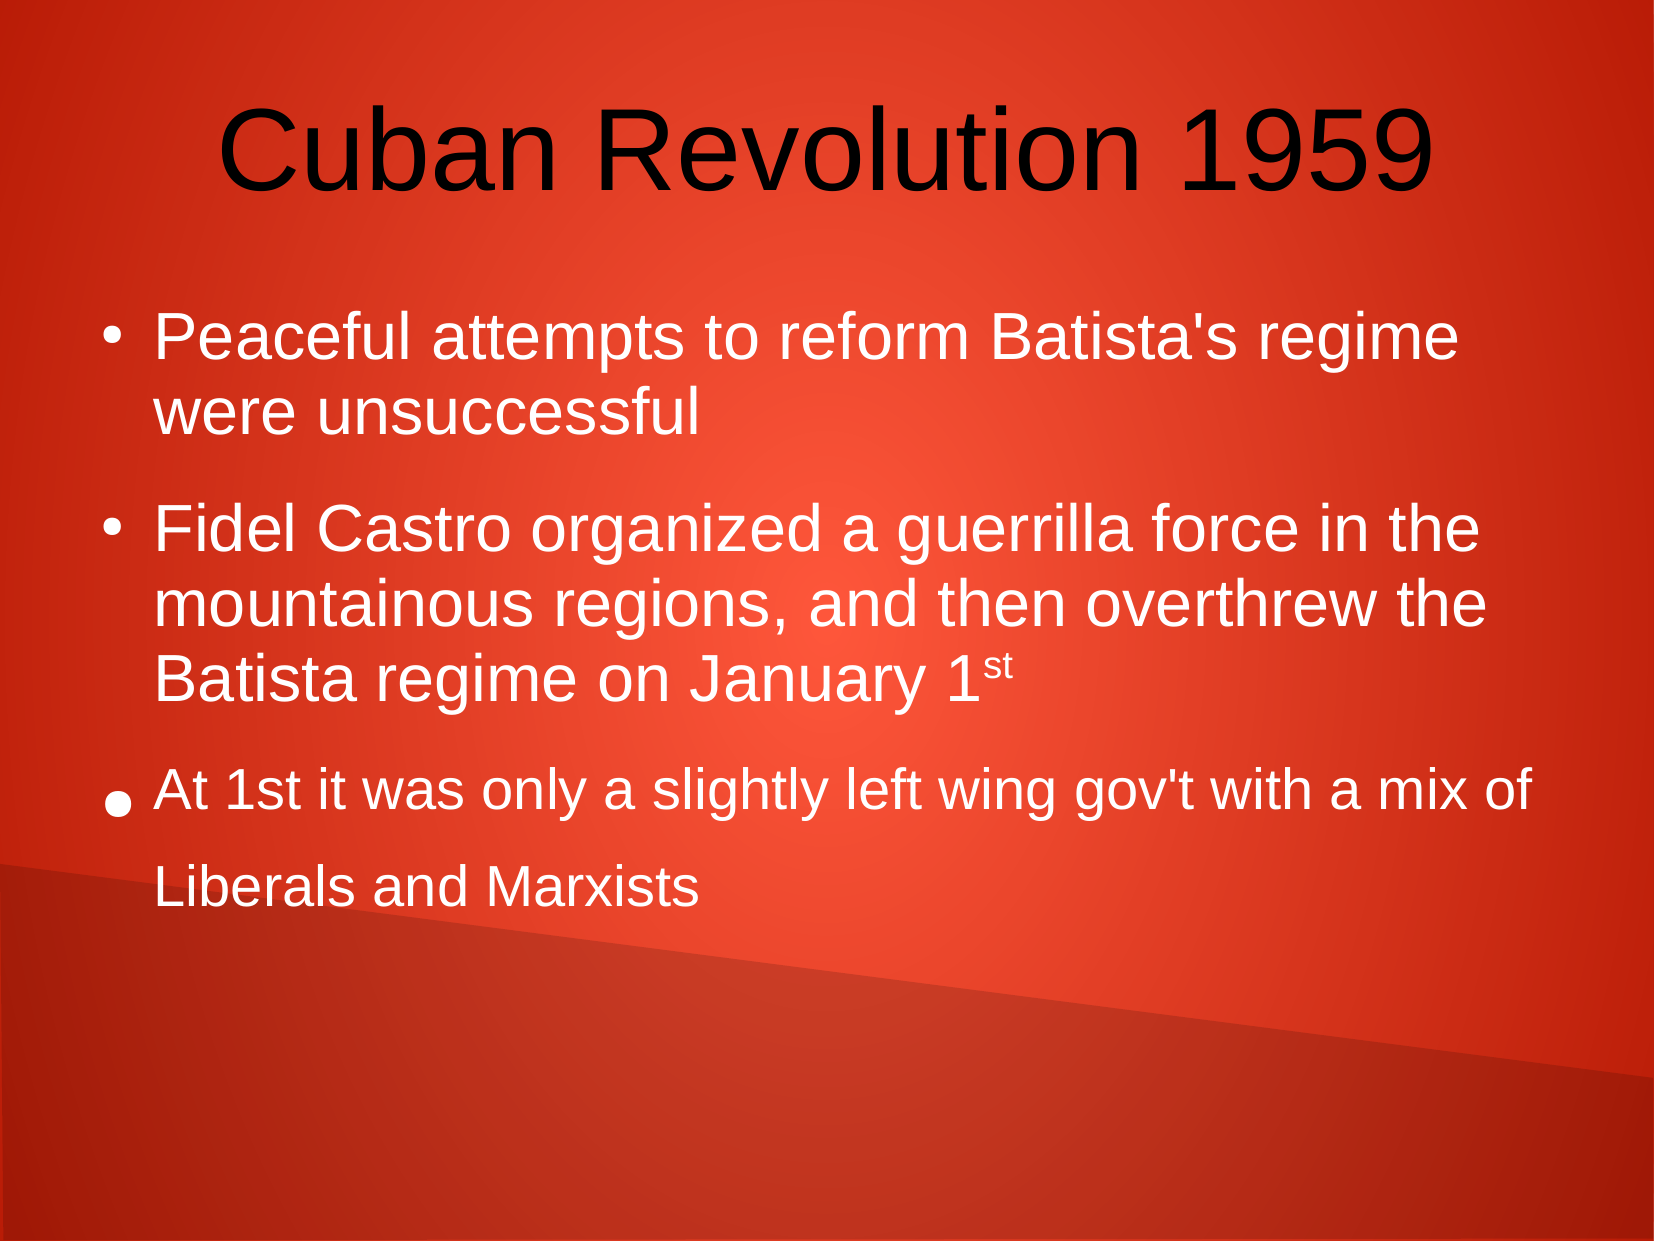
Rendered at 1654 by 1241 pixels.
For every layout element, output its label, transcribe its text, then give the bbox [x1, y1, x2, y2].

list Peaceful attempts to reform Batista's regime were unsuccessful Fidel Castro organized a guerrilla force in the mountainous regions, and then overthrew the Batista regime on January 1st At 1st it was only a slightly left wing gov't with a mix of Liberals and Marxists [82, 299, 1571, 1019]
title Cuban Revolution 1959 [82, 47, 1571, 252]
